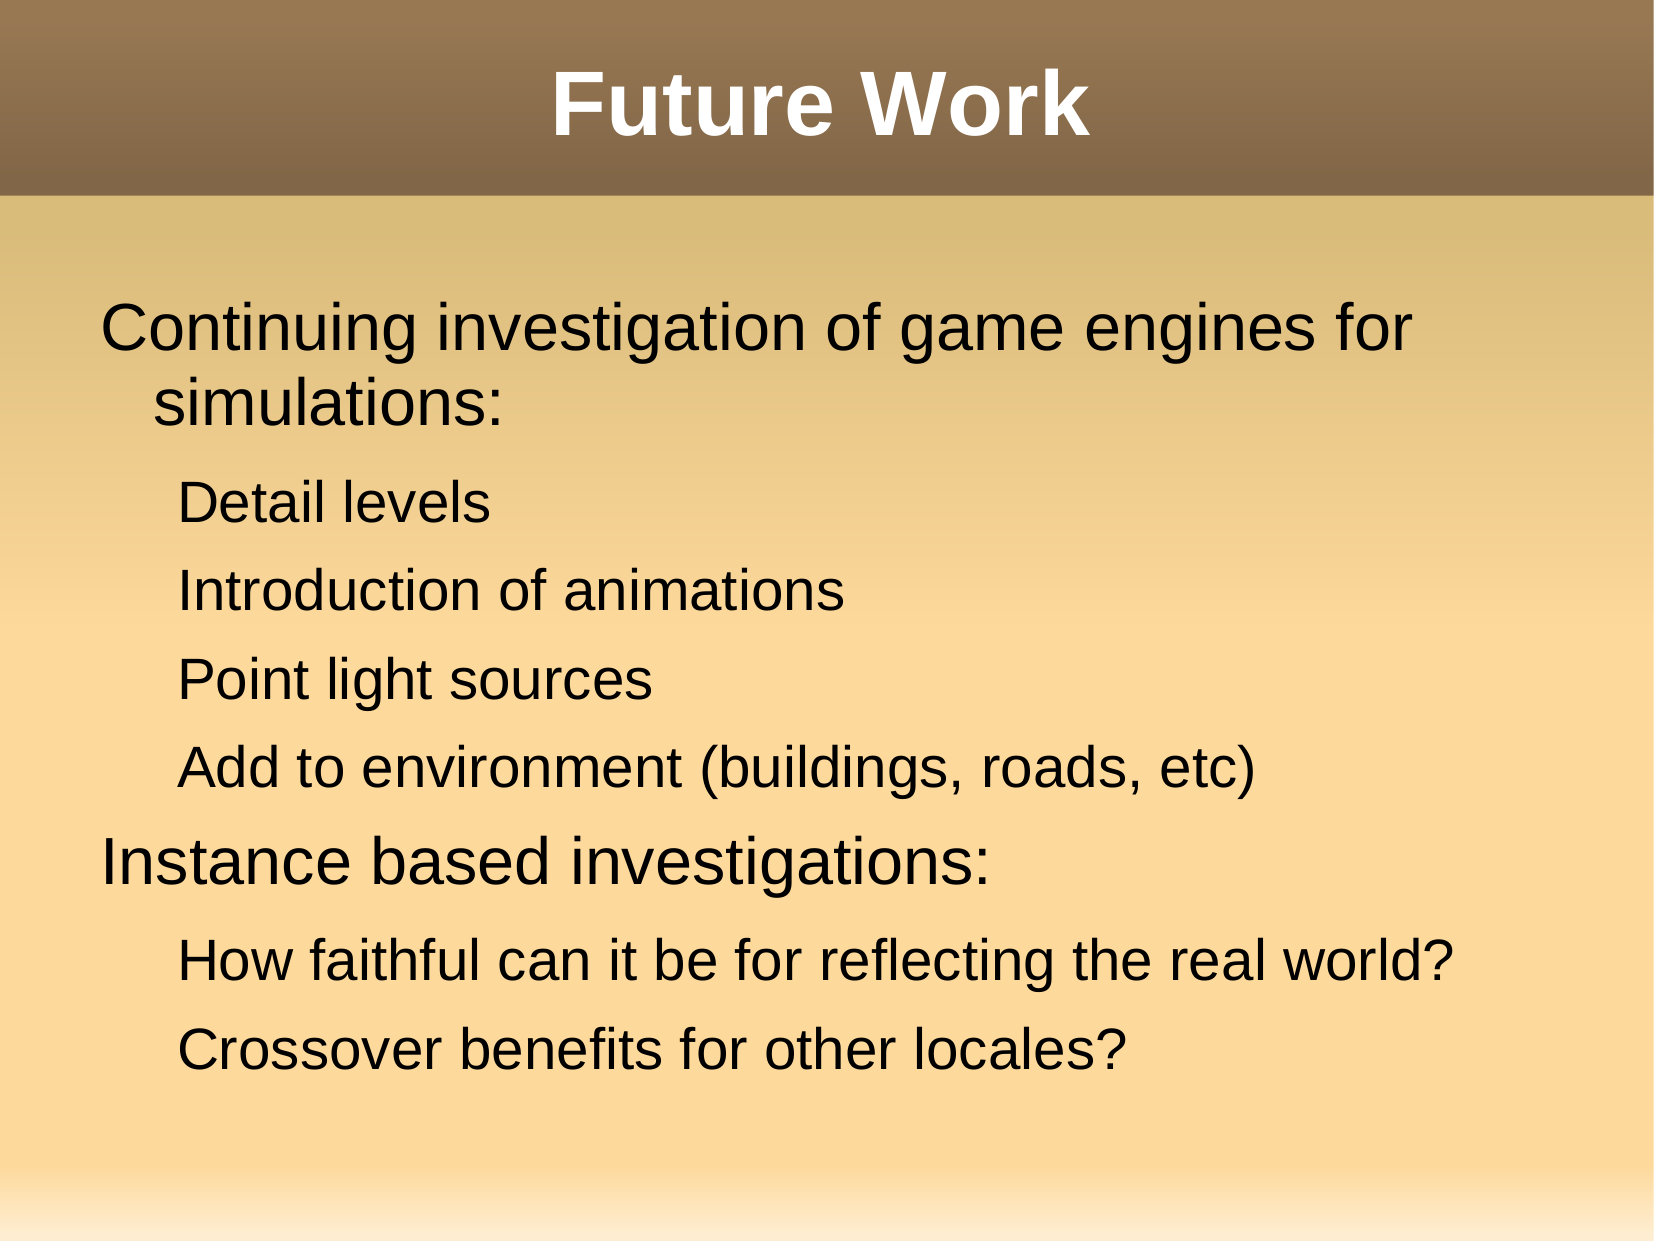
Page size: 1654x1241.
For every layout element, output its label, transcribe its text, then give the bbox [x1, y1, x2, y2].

picture [0, 0, 1654, 1241]
title Future Work [76, 7, 1565, 200]
list Continuing investigation of game engines for simulations: Detail levels Introduction of animations Point light sources Add to environment (buildings, roads, etc) Instance based investigations: How faithful can it be for reflecting the real world? Crossover benefits for other locales? [82, 290, 1571, 1152]
